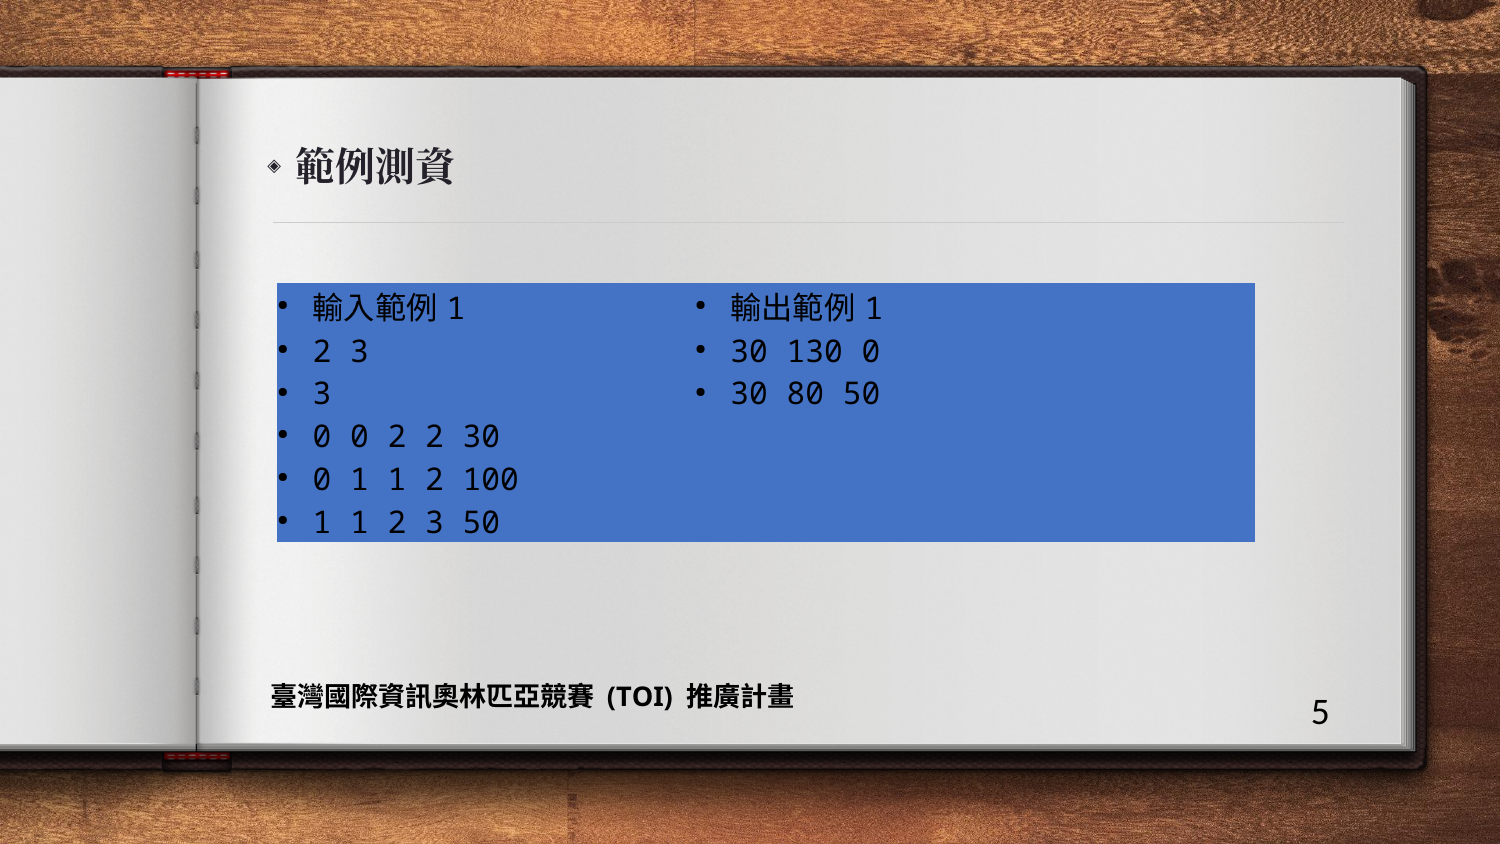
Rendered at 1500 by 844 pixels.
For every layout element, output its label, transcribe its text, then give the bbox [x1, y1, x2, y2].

text_box [1295, 672, 1386, 737]
list 範例測資 [252, 126, 1194, 205]
table_header 輸入範例1 2 3 3 0 0 2 2 30 0 1 1 2 100 1 1 2 3 50 [277, 283, 695, 542]
table_header 輸出範例1 30 130 0 30 80 50 [695, 283, 1255, 542]
